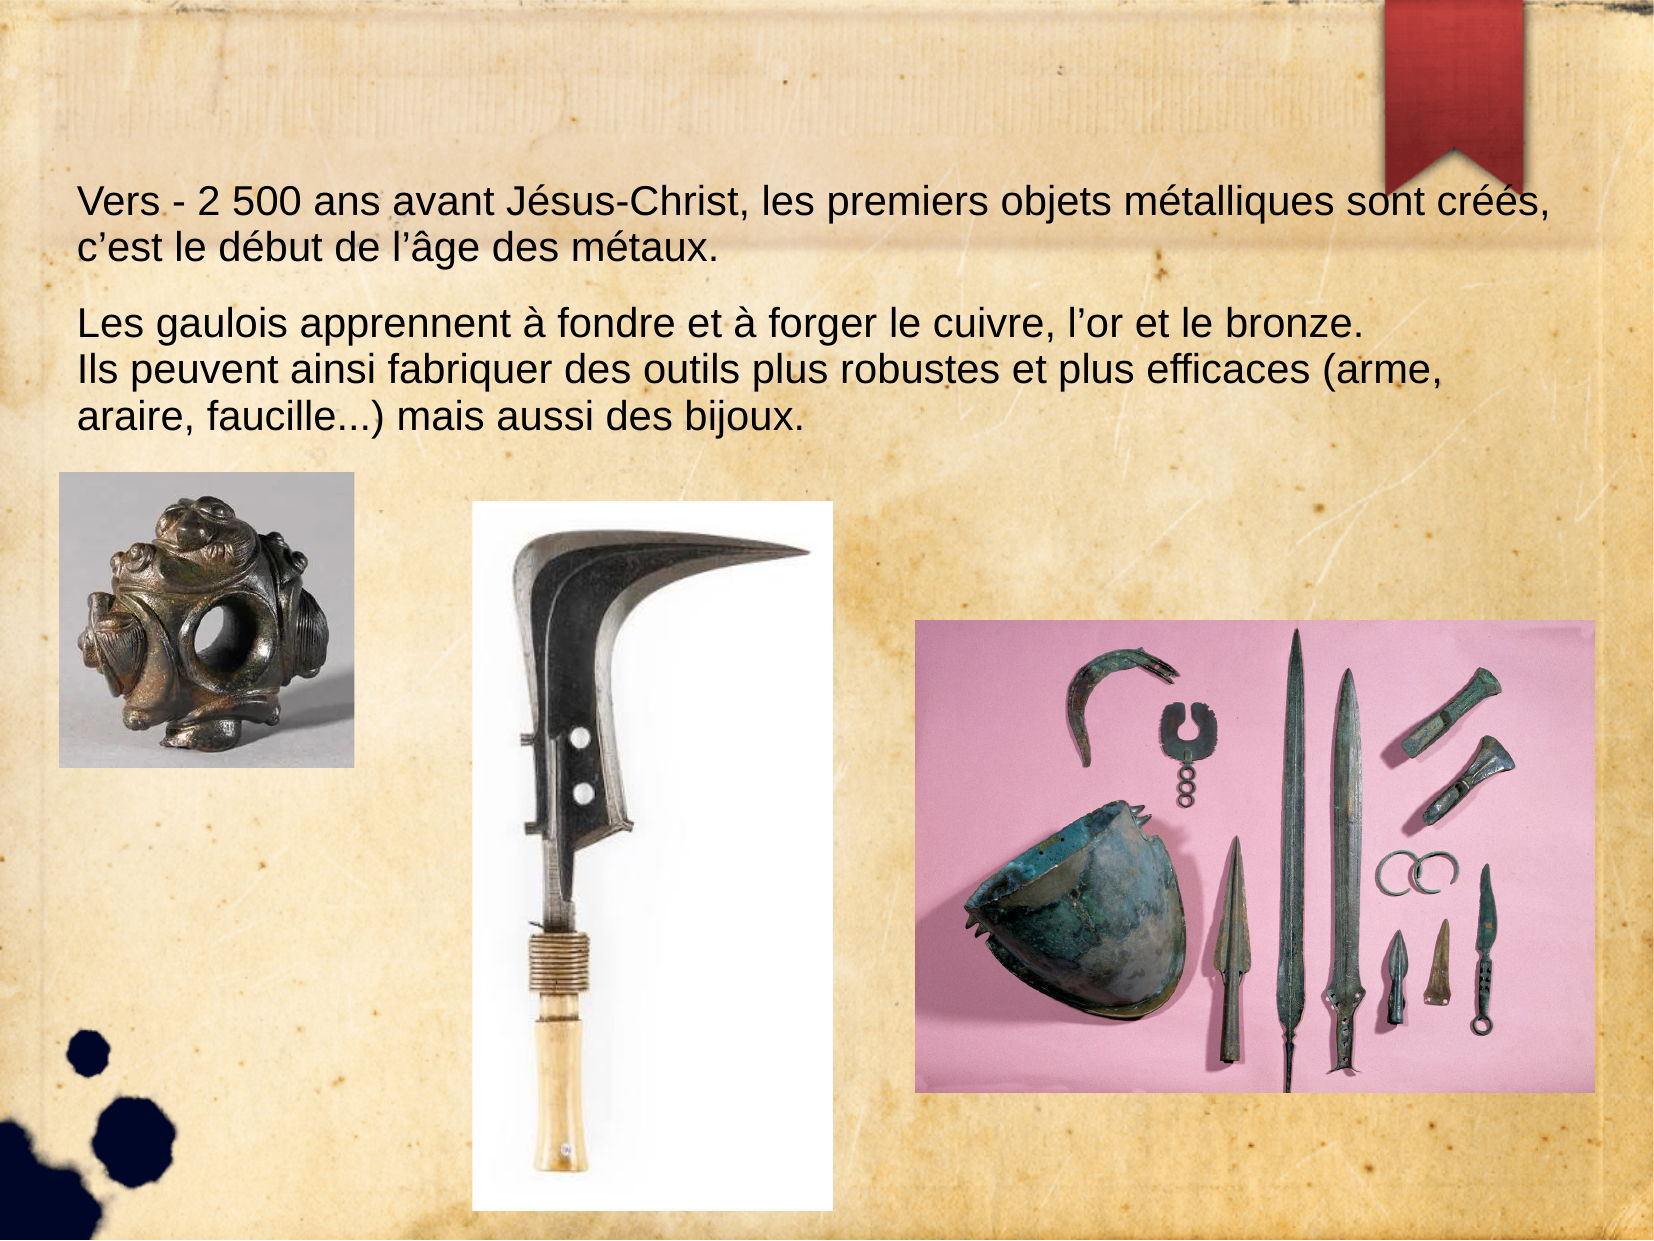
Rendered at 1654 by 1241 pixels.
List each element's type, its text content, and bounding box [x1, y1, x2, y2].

list Vers - 2 500 ans avant Jésus-Christ, les premiers objets métalliques sont créés, c’est le début de l’âge des métaux. Les gaulois apprennent à fondre et à forger le cuivre, l’or et le bronze. Ils peuvent ainsi fabriquer des outils plus robustes et plus efficaces (arme, araire, faucille...) mais aussi des bijoux. [76, 177, 1565, 897]
picture [0, 0, 1654, 1240]
